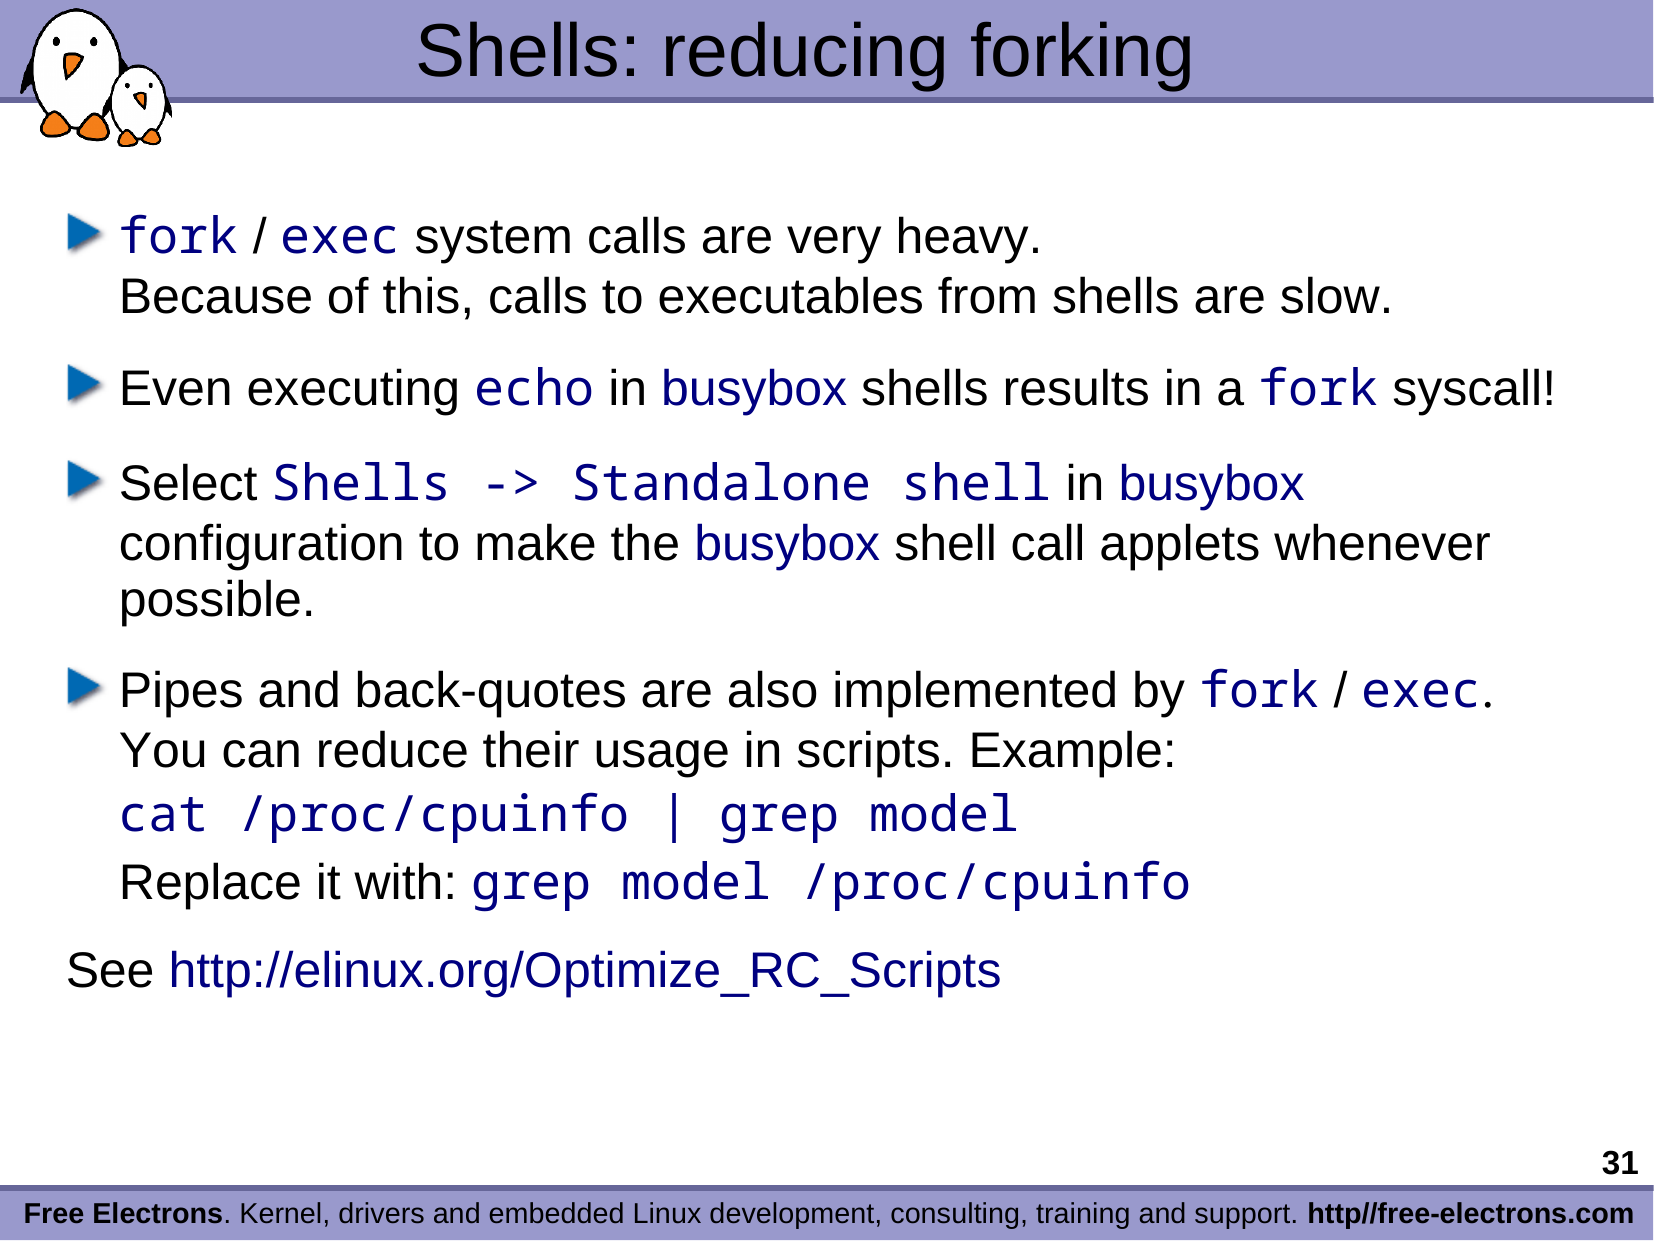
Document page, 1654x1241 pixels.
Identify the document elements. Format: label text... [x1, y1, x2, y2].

list fork / exec system calls are very heavy. Because of this, calls to executables from shells are slow. Even executing echo in busybox shells results in a fork syscall! Select Shells -> Standalone shell in busybox configuration to make the busybox shell call applets whenever possible. Pipes and back-quotes are also implemented by fork / exec. You can reduce their usage in scripts. Example: cat /proc/cpuinfo | grep model Replace it with: grep model /proc/cpuinfo See http://elinux.org/Optimize_RC_Scripts [48, 200, 1576, 1050]
picture [20, 8, 172, 147]
title Shells: reducing forking [60, 0, 1551, 100]
